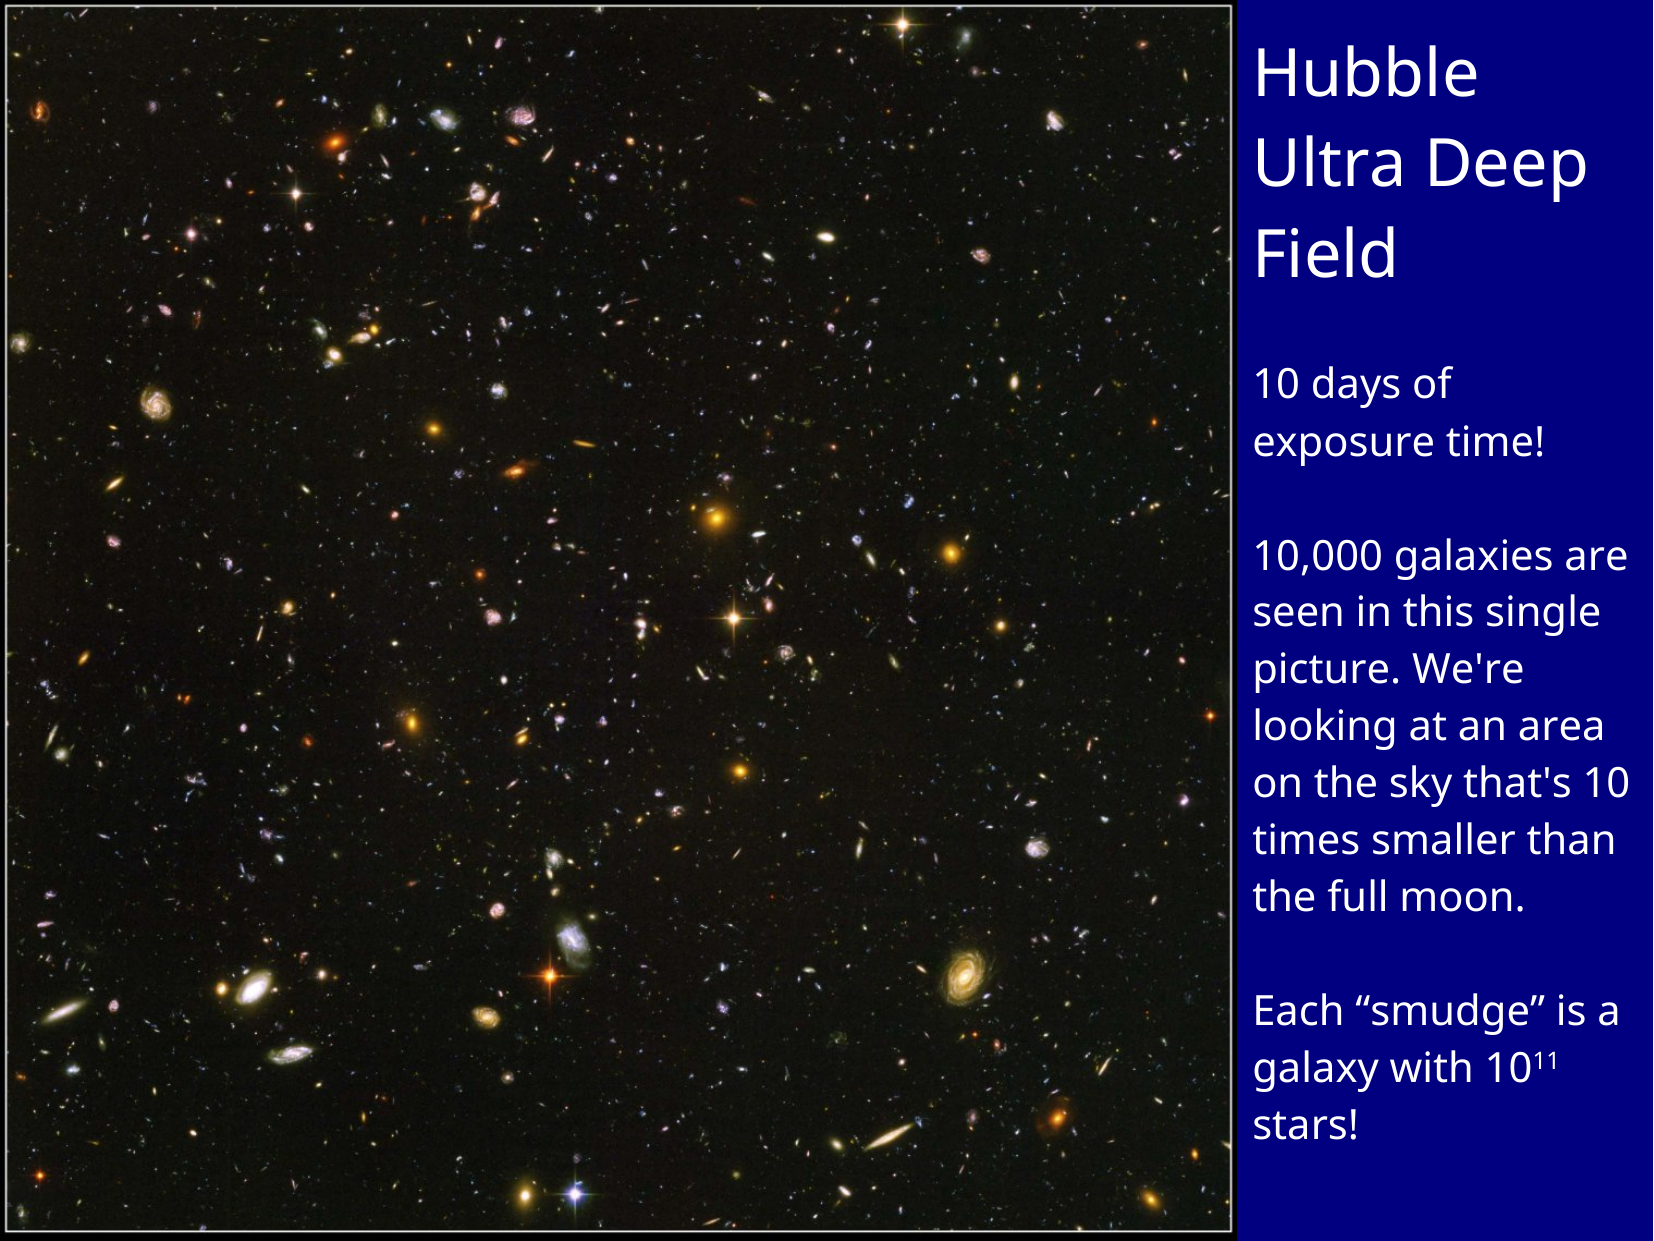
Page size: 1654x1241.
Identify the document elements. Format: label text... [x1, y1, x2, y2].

picture [0, 0, 1237, 1241]
text_box Hubble Ultra Deep Field 10 days of exposure time! 10,000 galaxies are seen in this single picture. We're looking at an area on the sky that's 10 times smaller than the full moon. Each “smudge” is a galaxy with 1011 stars! [1237, 17, 1653, 1241]
